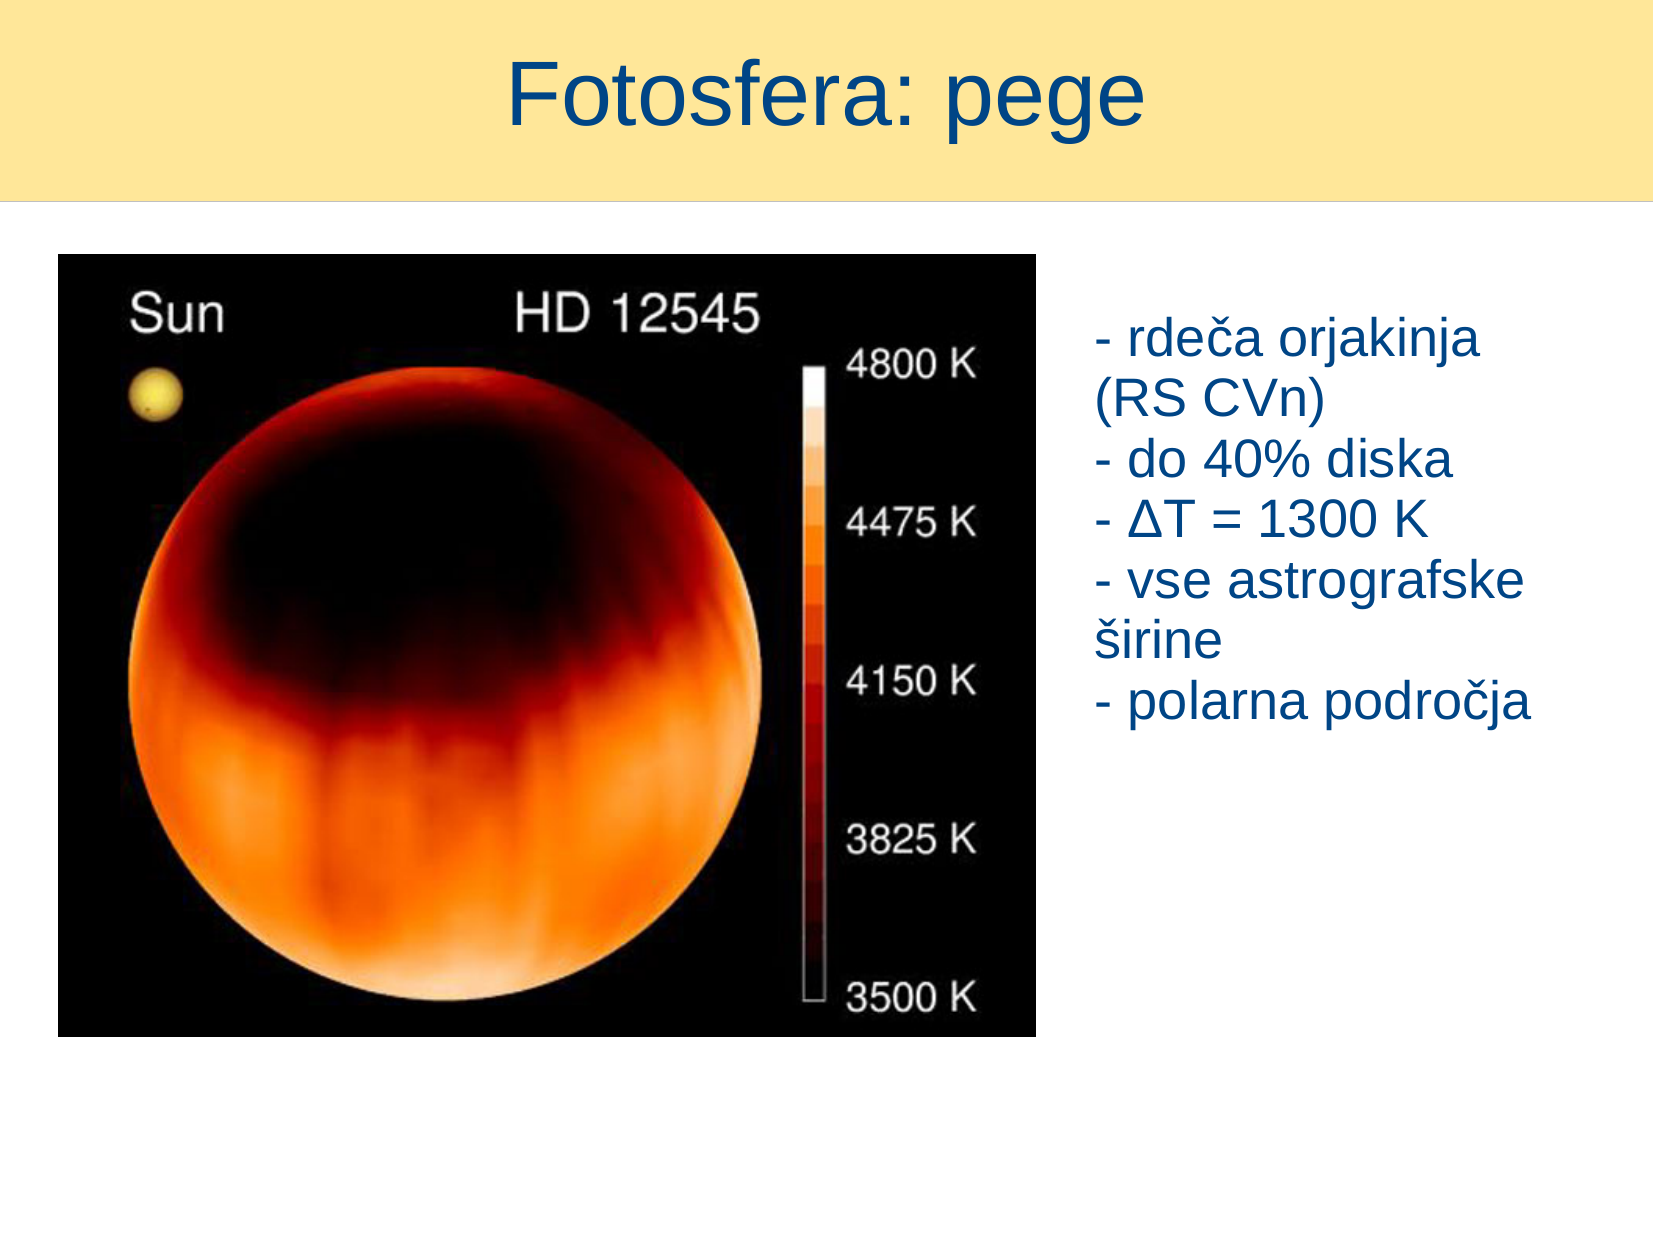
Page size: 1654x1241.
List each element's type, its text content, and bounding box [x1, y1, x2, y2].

title Fotosfera: pege [82, 0, 1571, 198]
picture [58, 254, 1036, 1037]
text_box - rdeča orjakinja (RS CVn) - do 40% diska - ΔT = 1300 K - vse astrografske širine - polarna področja [1080, 300, 1576, 739]
text_box [0, 0, 1653, 202]
